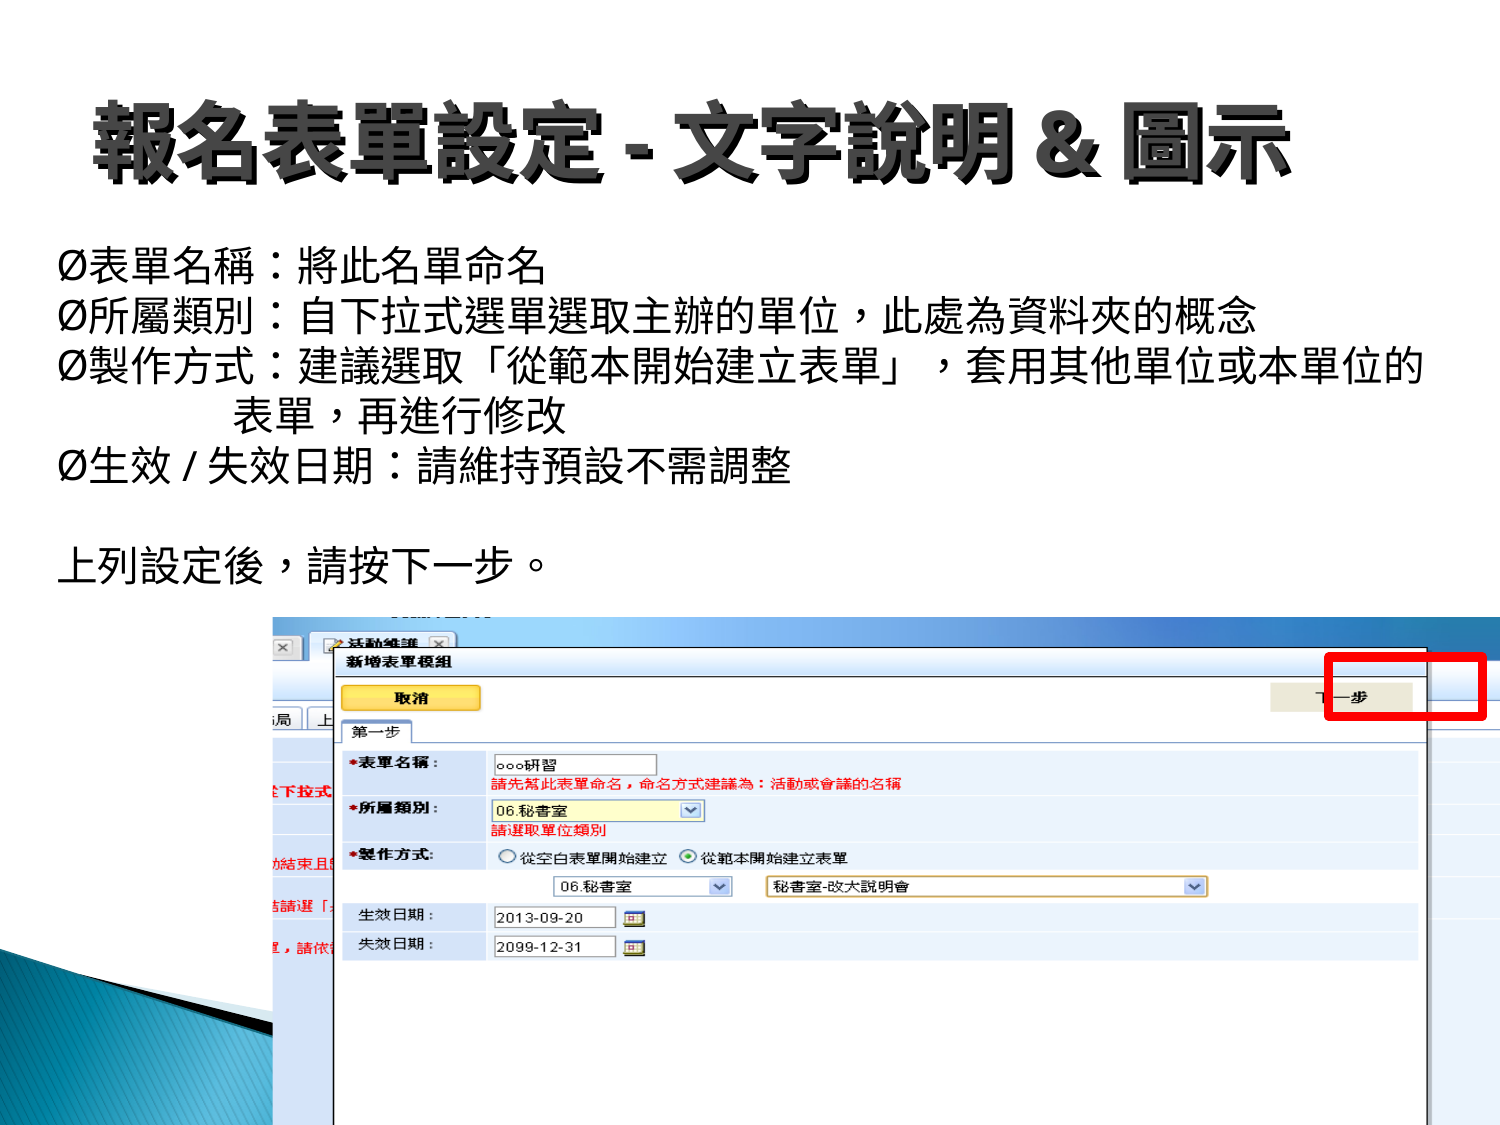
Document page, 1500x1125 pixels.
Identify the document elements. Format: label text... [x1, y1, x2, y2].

text_box 表單名稱：將此名單命名 所屬類別：自下拉式選單選取主辦的單位，此處為資料夾的概念 製作方式：建議選取「從範本開始建立表單」，套用其他單位或本單位的 表單，再進行修改 生效/失效日期：請維持預設不需調整 上列設定後，請按下一步。 [41, 231, 1471, 601]
title 報名表單設定-文字說明&圖示 [75, 45, 1426, 231]
picture [272, 617, 1500, 1125]
